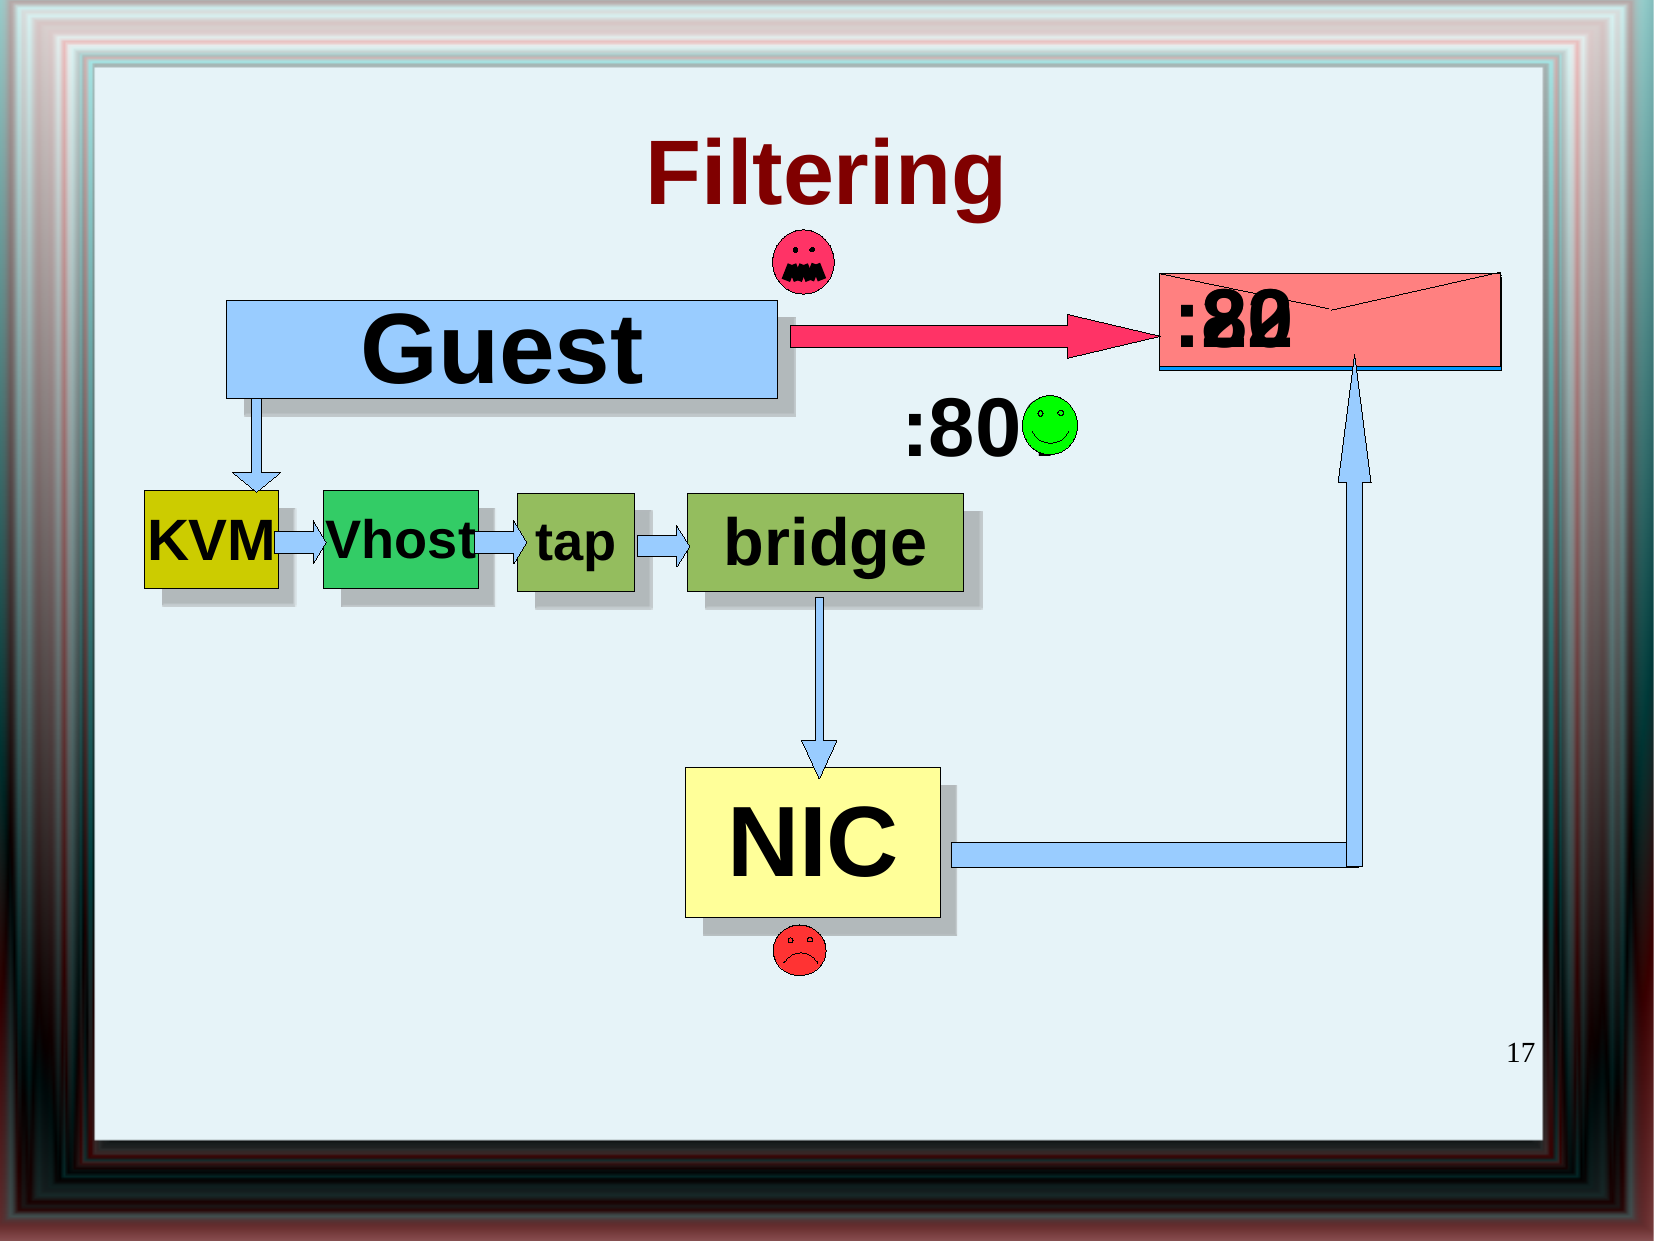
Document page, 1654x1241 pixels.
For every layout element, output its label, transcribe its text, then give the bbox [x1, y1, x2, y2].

text_box Vhost [323, 490, 479, 589]
text_box [637, 525, 690, 567]
text_box [773, 924, 827, 976]
text_box NIC [685, 767, 941, 918]
text_box :22 [1159, 264, 1327, 373]
text_box [474, 520, 527, 564]
text_box [951, 291, 1502, 868]
text_box [772, 229, 835, 295]
text_box [801, 597, 837, 779]
text_box [1022, 395, 1078, 455]
text_box [790, 314, 1159, 359]
text_box [232, 398, 281, 493]
text_box Guest [226, 300, 778, 399]
text_box :80? [886, 374, 1099, 483]
text_box bridge [687, 493, 964, 592]
title Filtering [118, 54, 1536, 291]
text_box KVM [144, 490, 279, 589]
picture [0, 0, 1654, 1241]
text_box [274, 520, 327, 564]
text_box tap [517, 493, 635, 592]
